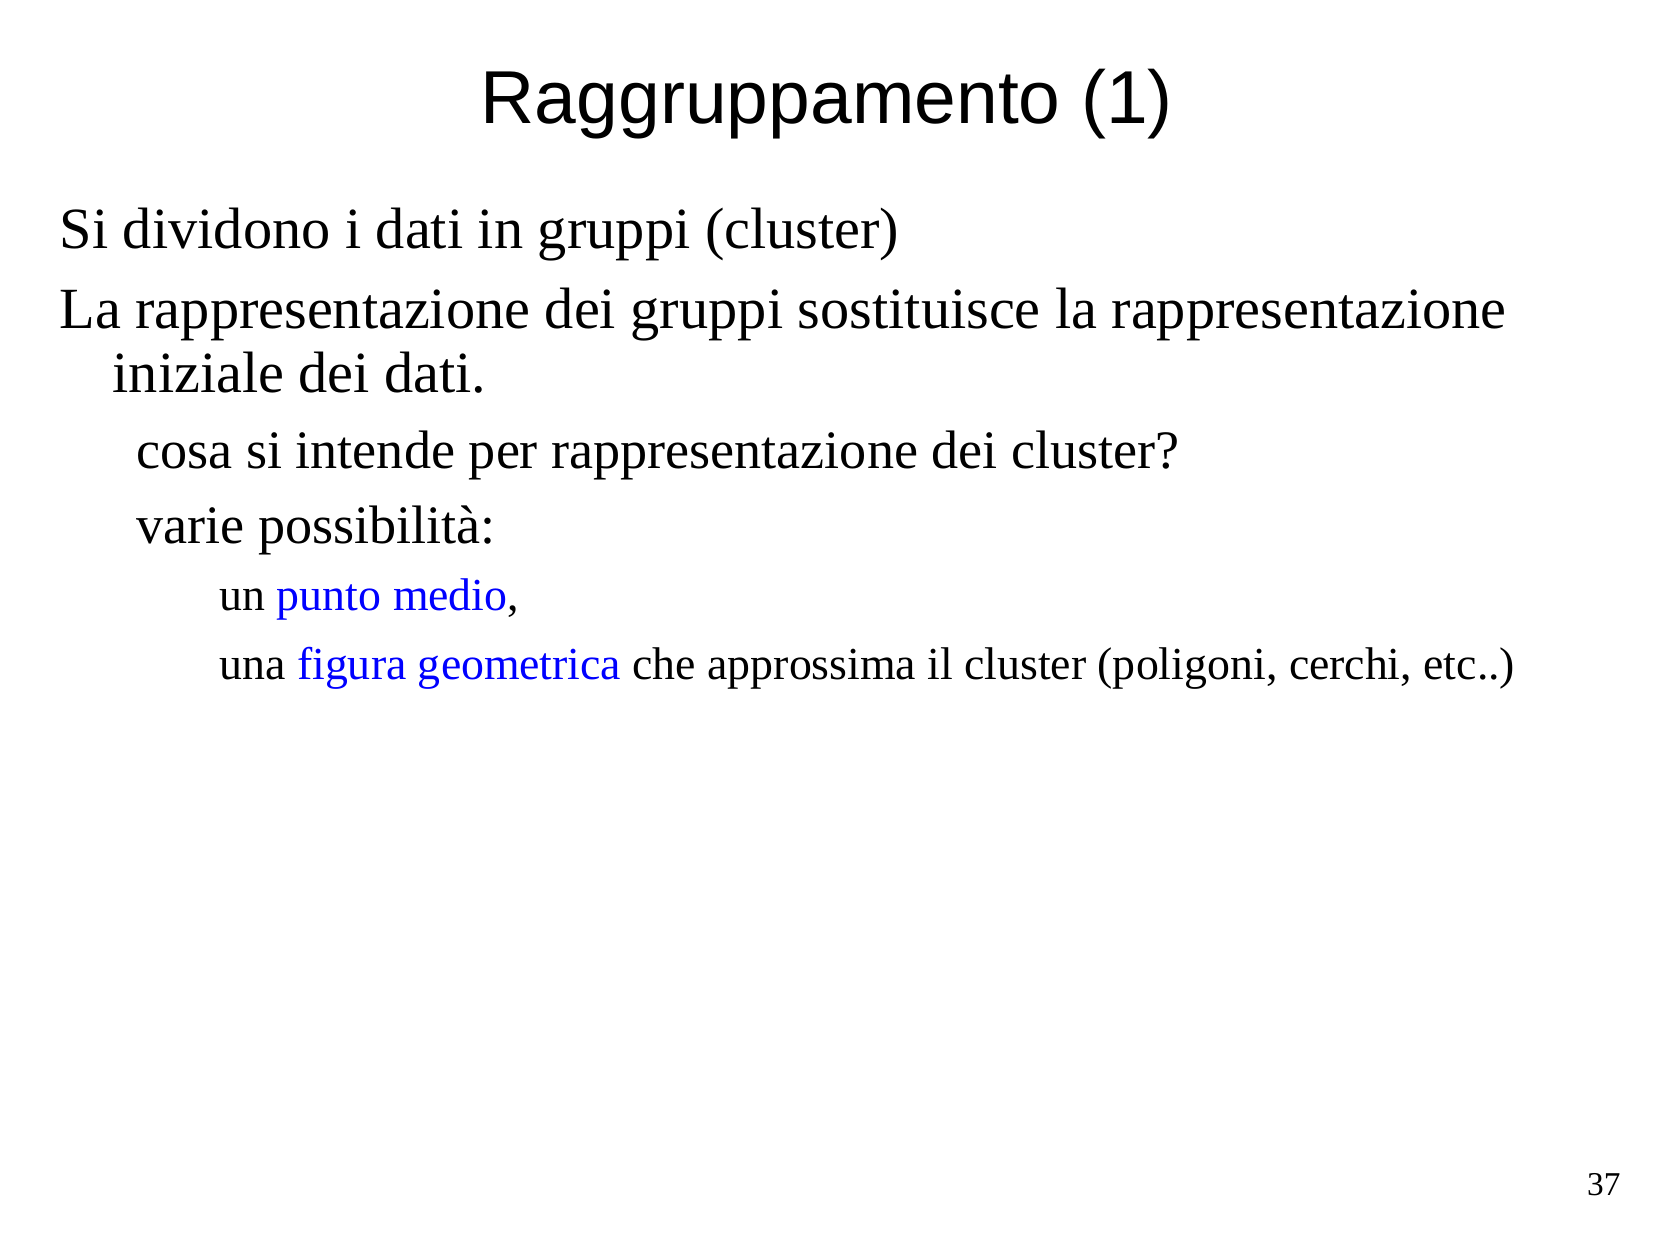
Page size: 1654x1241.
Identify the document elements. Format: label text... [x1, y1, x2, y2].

list Si dividono i dati in gruppi (cluster) La rappresentazione dei gruppi sostituisce la rappresentazione iniziale dei dati. cosa si intende per rappresentazione dei cluster? varie possibilità: un punto medio, una figura geometrica che approssima il cluster (poligoni, cerchi, etc..) [42, 196, 1612, 1187]
title Raggruppamento (1) [37, 30, 1617, 166]
